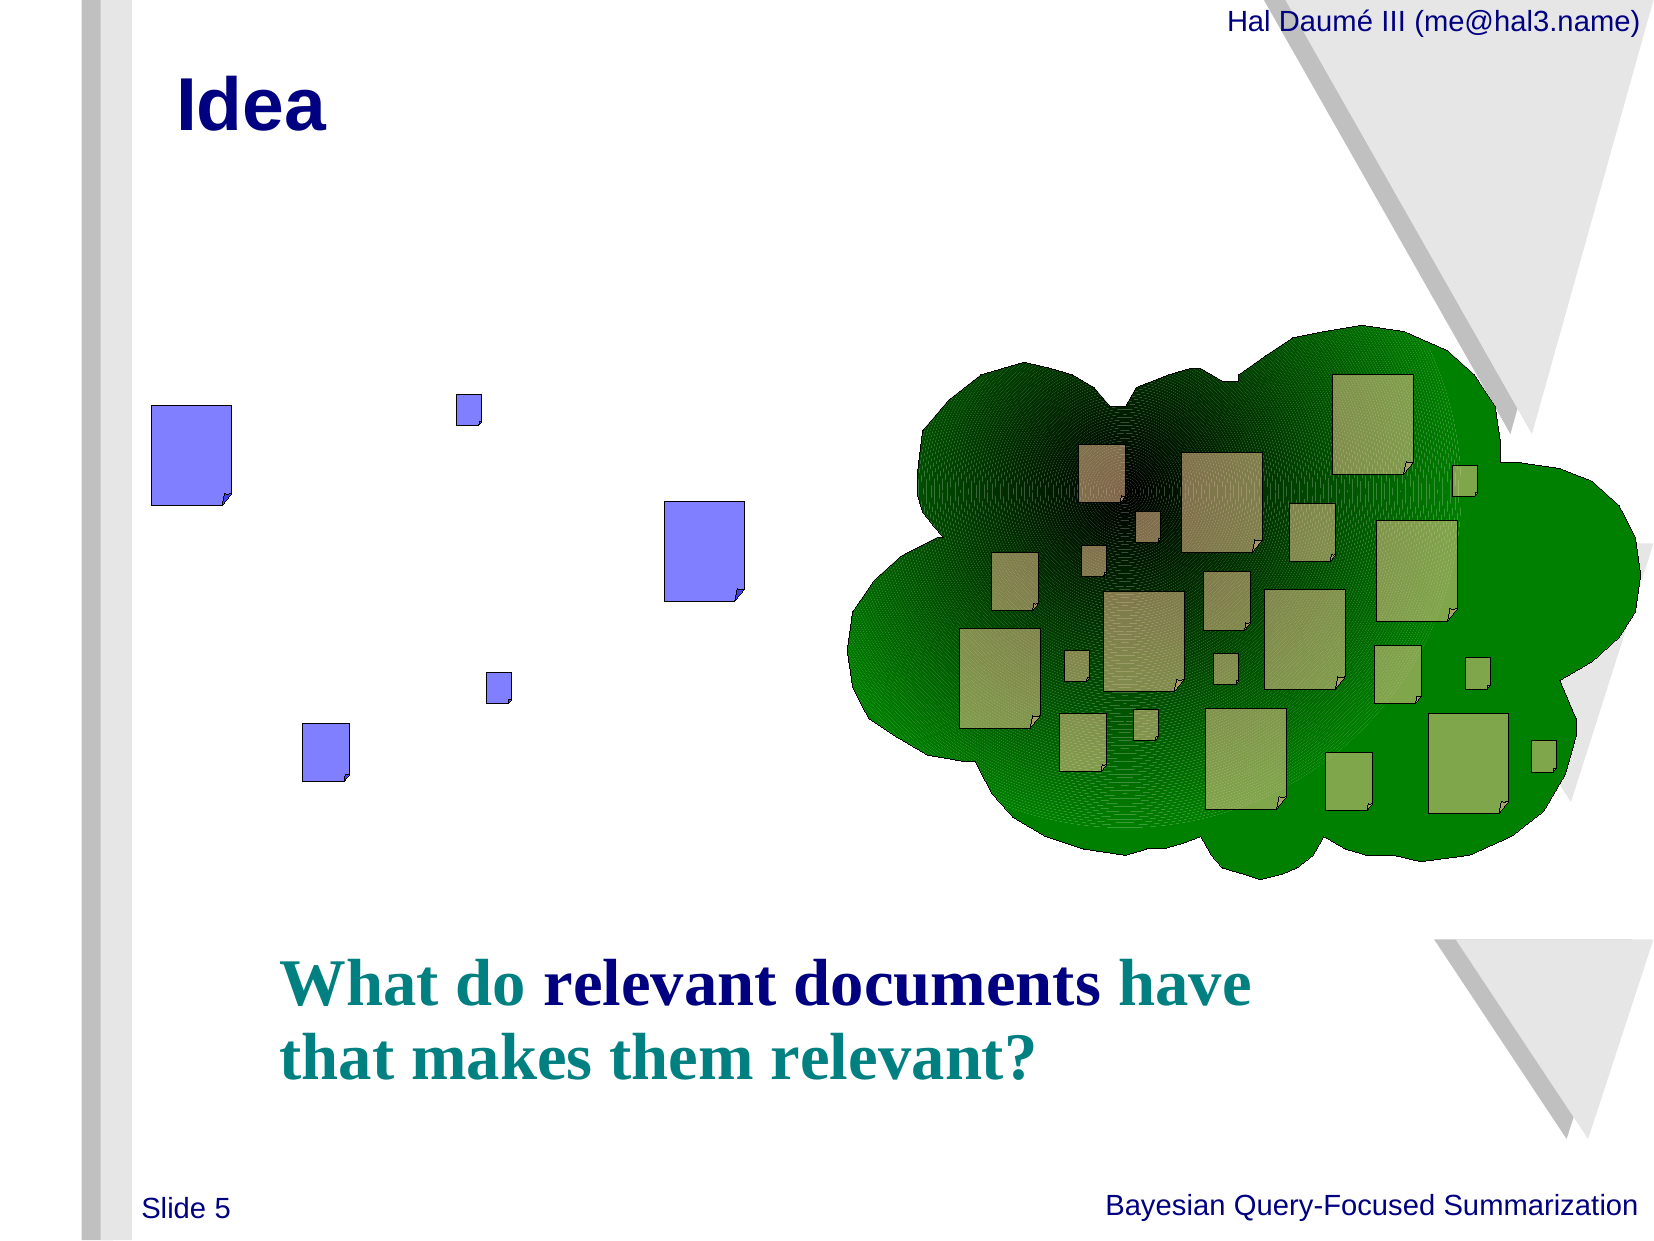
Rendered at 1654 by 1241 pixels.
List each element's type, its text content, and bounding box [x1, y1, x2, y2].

text_box What do relevant documents have that makes them relevant? [278, 944, 1254, 1123]
title Idea [176, 44, 1509, 166]
text_box [151, 405, 232, 506]
text_box [664, 501, 745, 602]
text_box [302, 723, 350, 782]
text_box [847, 325, 1641, 880]
text_box [486, 672, 512, 704]
text_box [456, 394, 482, 426]
